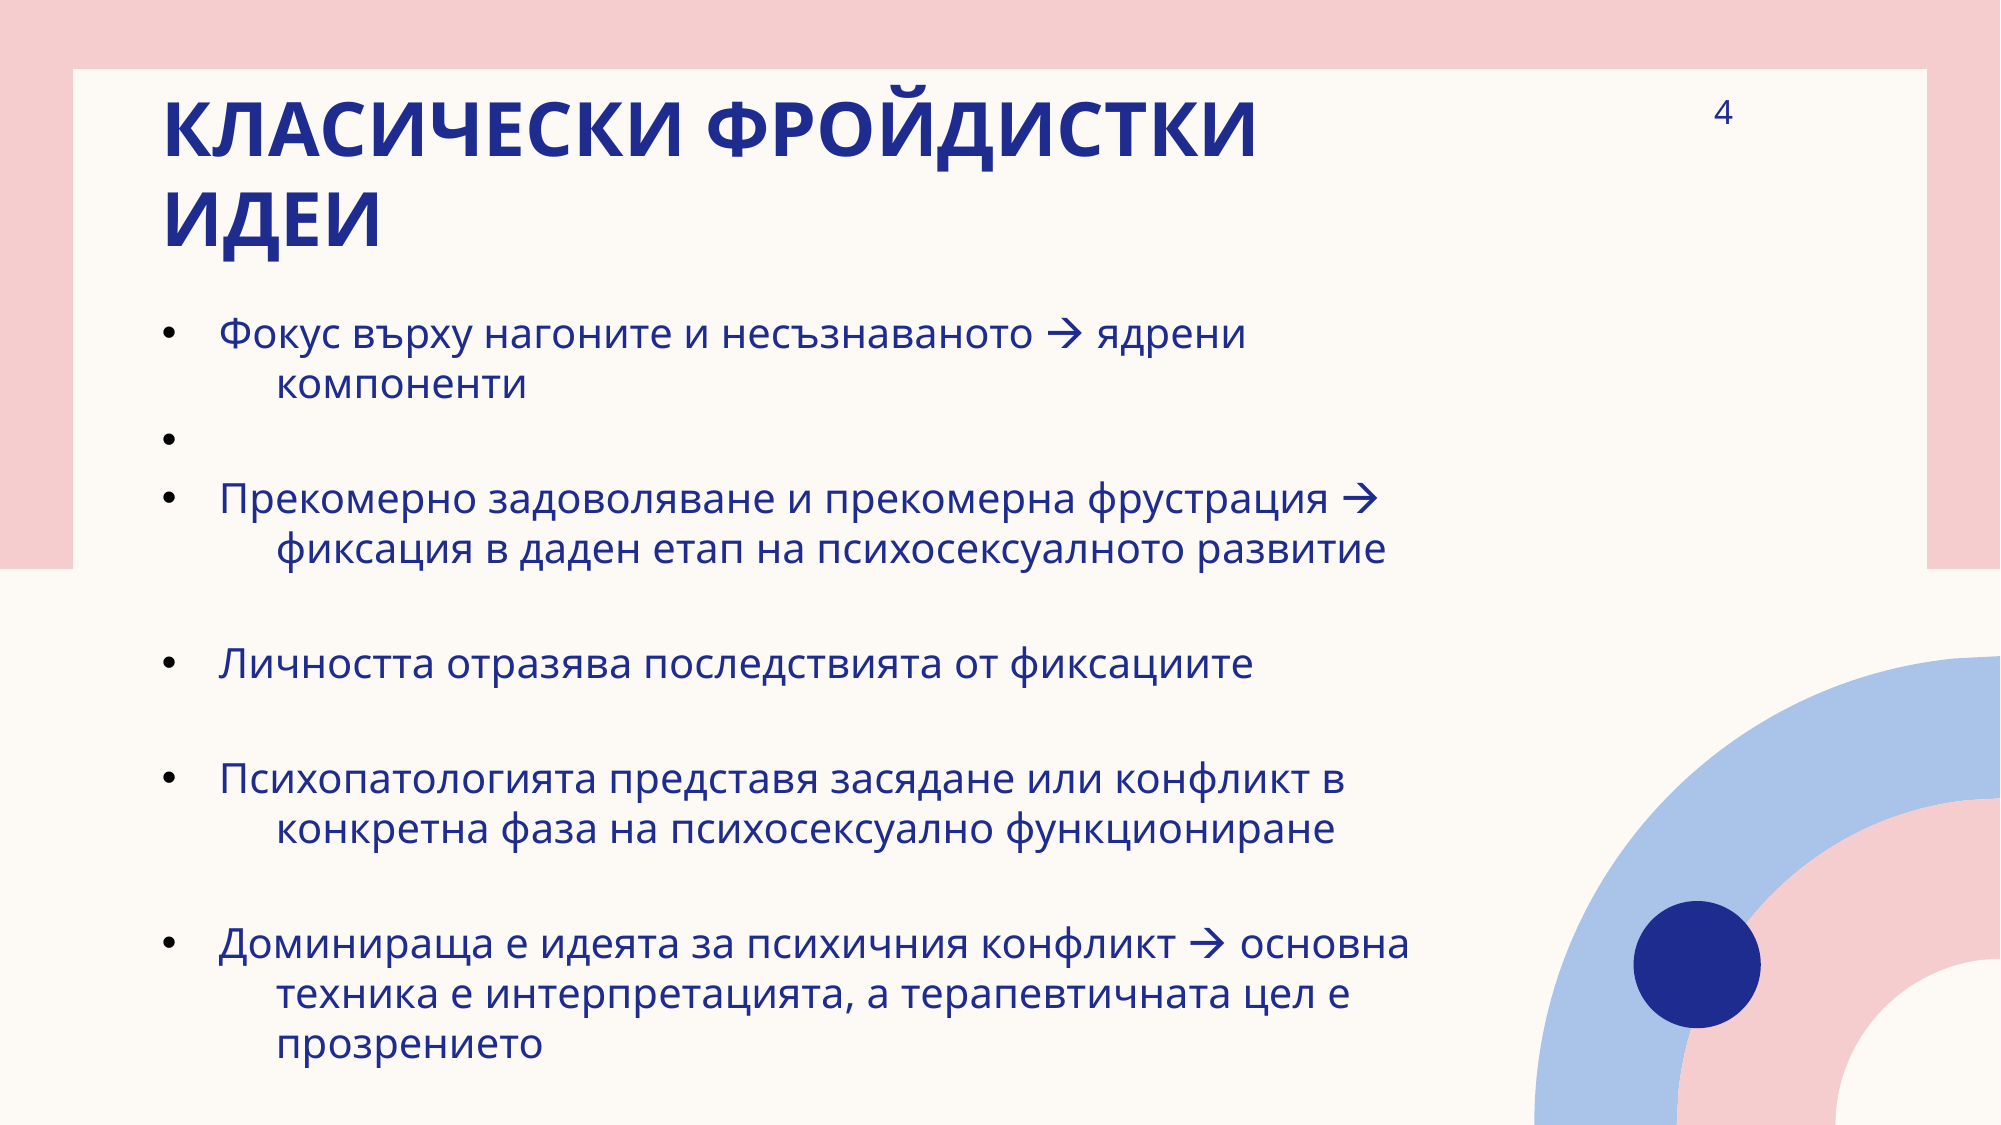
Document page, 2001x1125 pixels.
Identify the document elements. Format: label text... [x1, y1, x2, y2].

text_box 8 [1699, 75, 1875, 153]
title Класически Фройдистки идеи [146, 82, 1399, 262]
text_box Фокус върху нагоните и несъзнаваното  ядрени компоненти Прекомерно задоволяване и прекомерна фрустрация  фиксация в даден етап на психосексуалното развитие Личността отразява последствията от фиксациите Психопатологията представя засядане или конфликт в конкретна фаза на психосексуално функциониране Доминираща е идеята за психичния конфликт  основна техника е интерпретацията, а терапевтичната цел е прозрението Критики [146, 299, 1454, 874]
